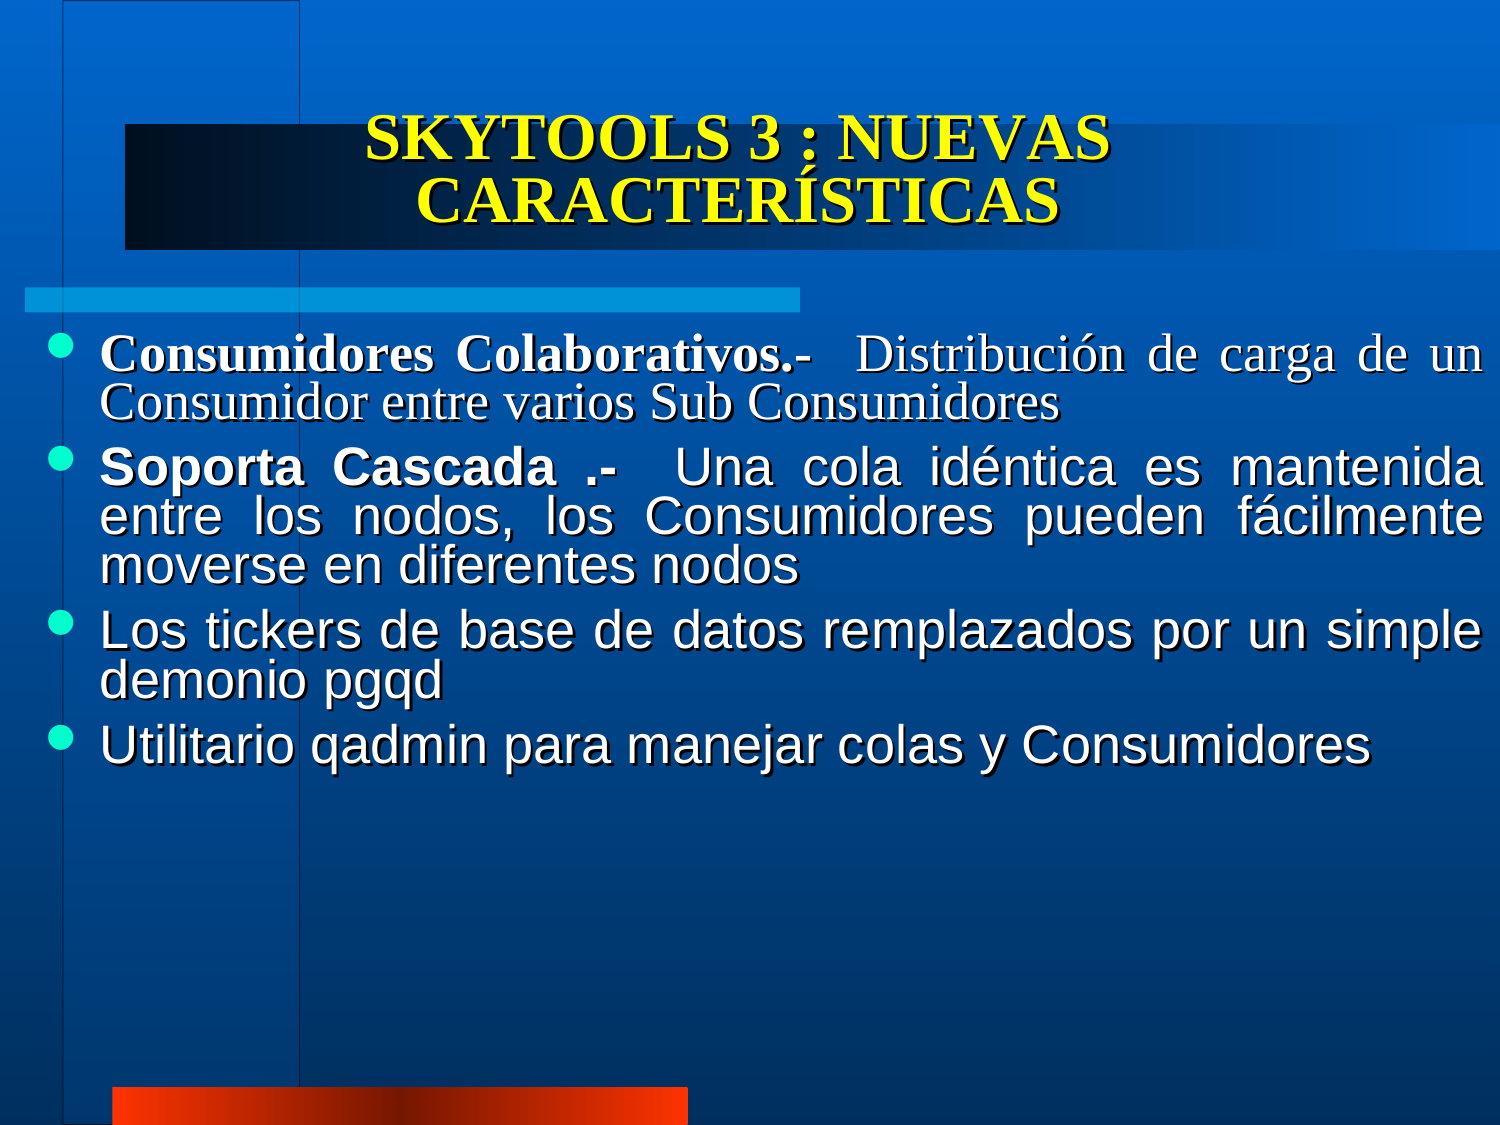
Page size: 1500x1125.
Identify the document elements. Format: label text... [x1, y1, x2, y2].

title SKYTOOLS 3 : NUEVAS CARACTERÍSTICAS [29, 78, 1447, 266]
list Consumidores Colaborativos.- Distribución de carga de un Consumidor entre varios Sub Consumidores Soporta Cascada .- Una cola idéntica es mantenida entre los nodos, los Consumidores pueden fácilmente moverse en diferentes nodos Los tickers de base de datos remplazados por un simple demonio pgqd Utilitario qadmin para manejar colas y Consumidores [29, 324, 1500, 1071]
